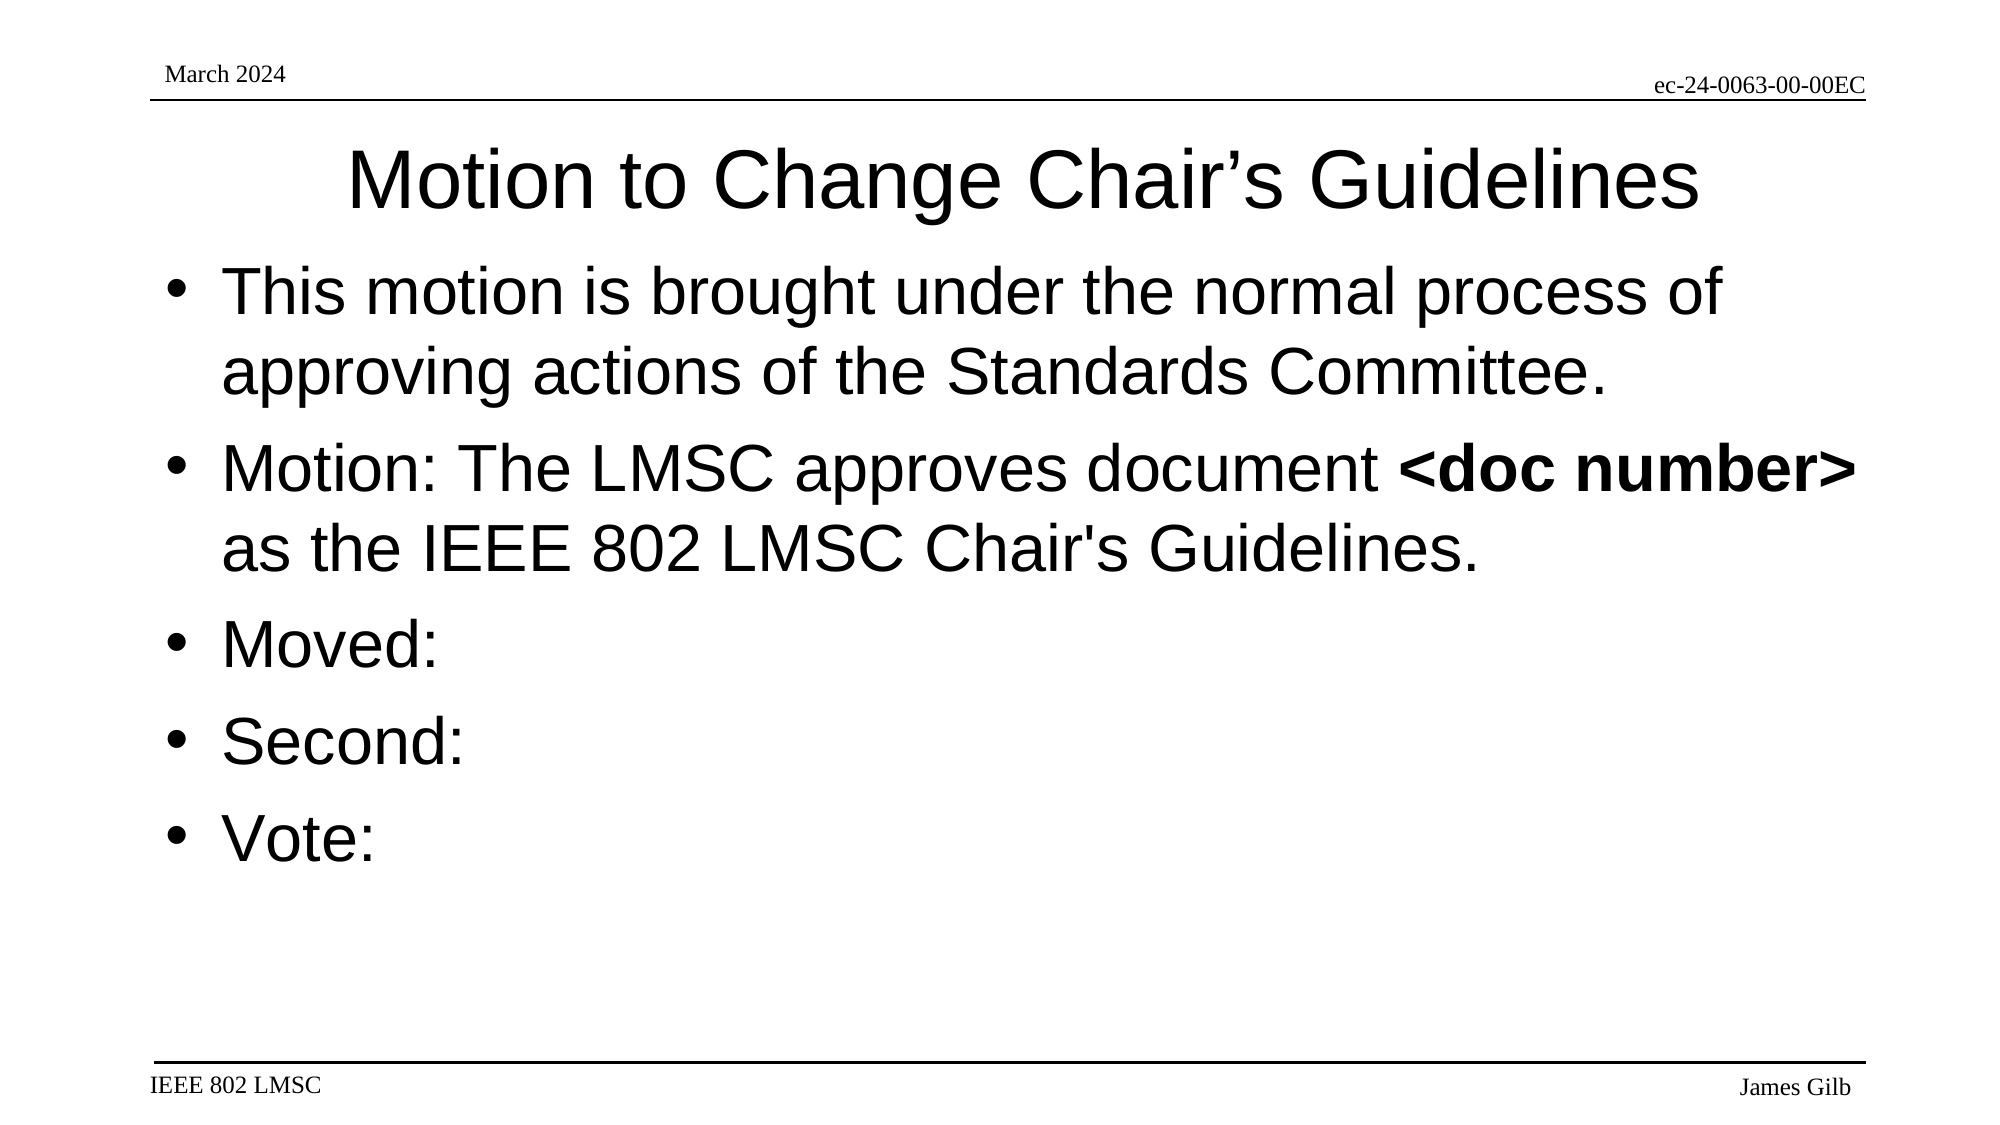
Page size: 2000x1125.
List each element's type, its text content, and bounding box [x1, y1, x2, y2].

title Motion to Change Chair’s Guidelines [149, 112, 1900, 238]
list This motion is brought under the normal process of approving actions of the Standards Committee. Motion: The LMSC approves document <doc number> as the IEEE 802 LMSC Chair's Guidelines. Moved: Second: Vote: [149, 239, 1900, 1051]
